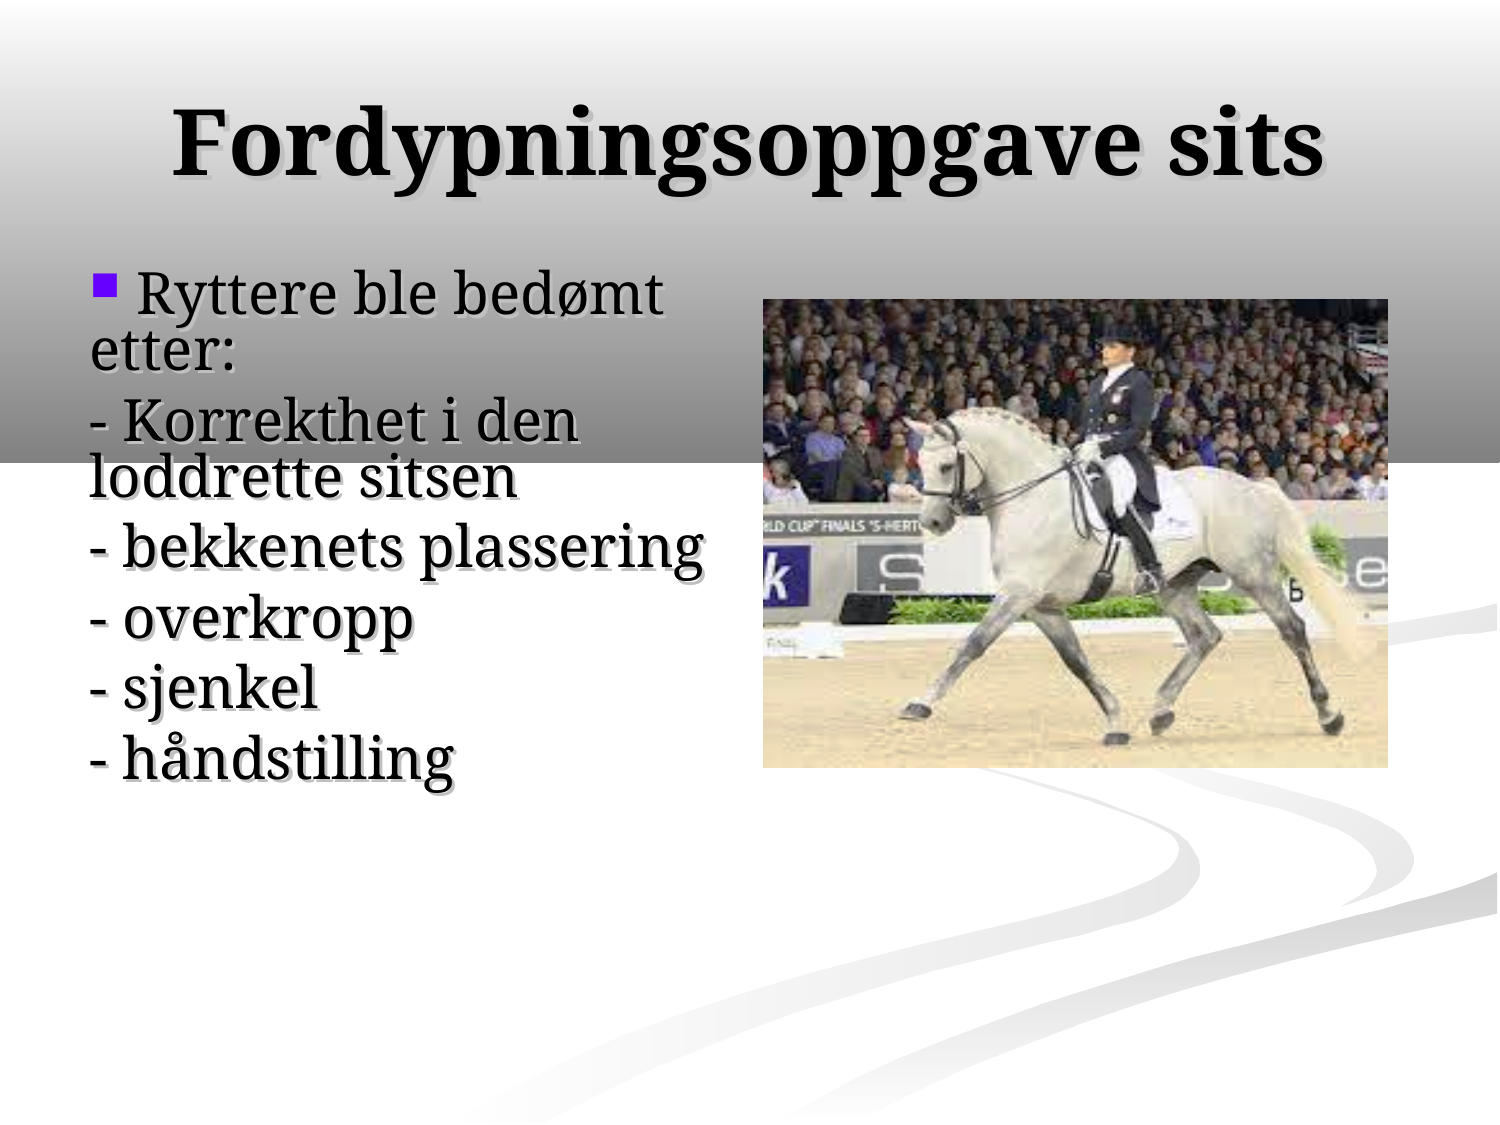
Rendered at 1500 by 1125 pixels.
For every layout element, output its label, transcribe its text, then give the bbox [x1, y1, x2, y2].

title Fordypningsoppgave sits [75, 21, 1426, 257]
picture [763, 299, 1388, 768]
list Ryttere ble bedømt etter: - Korrekthet i den loddrette sitsen - bekkenets plassering - overkropp - sjenkel - håndstilling [75, 262, 734, 962]
